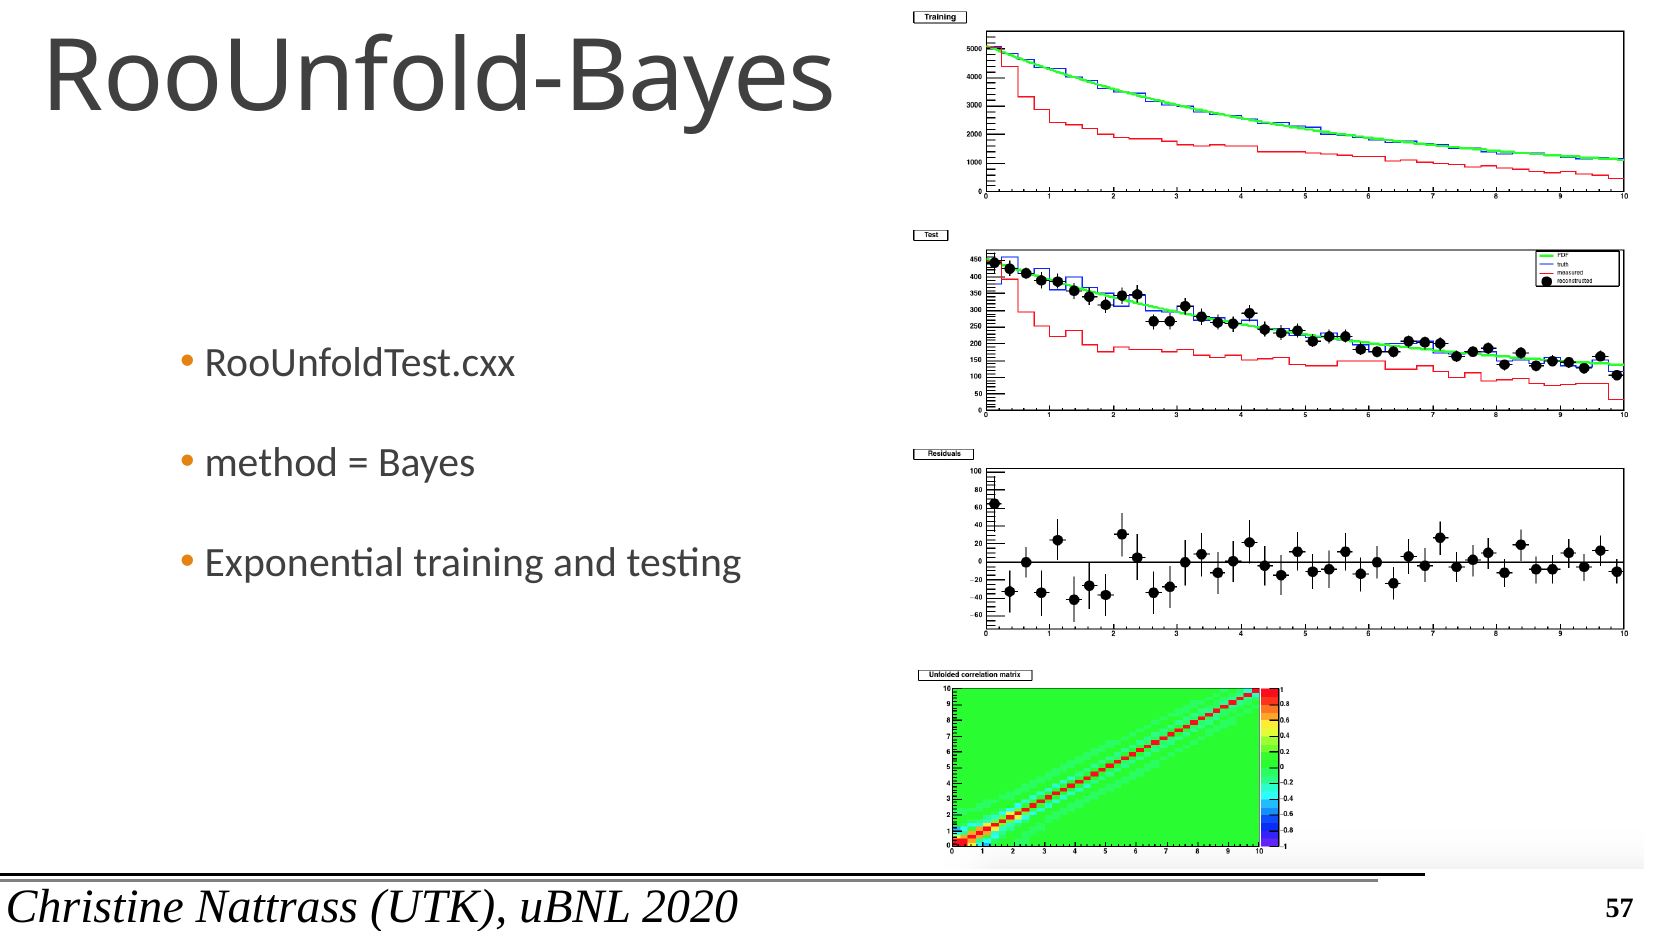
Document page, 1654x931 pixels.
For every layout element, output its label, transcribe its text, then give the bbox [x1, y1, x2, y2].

title RooUnfold-Bayes [26, 23, 910, 138]
picture [910, 7, 1644, 869]
list RooUnfoldTest.cxx method = Bayes Exponential training and testing [180, 302, 988, 931]
